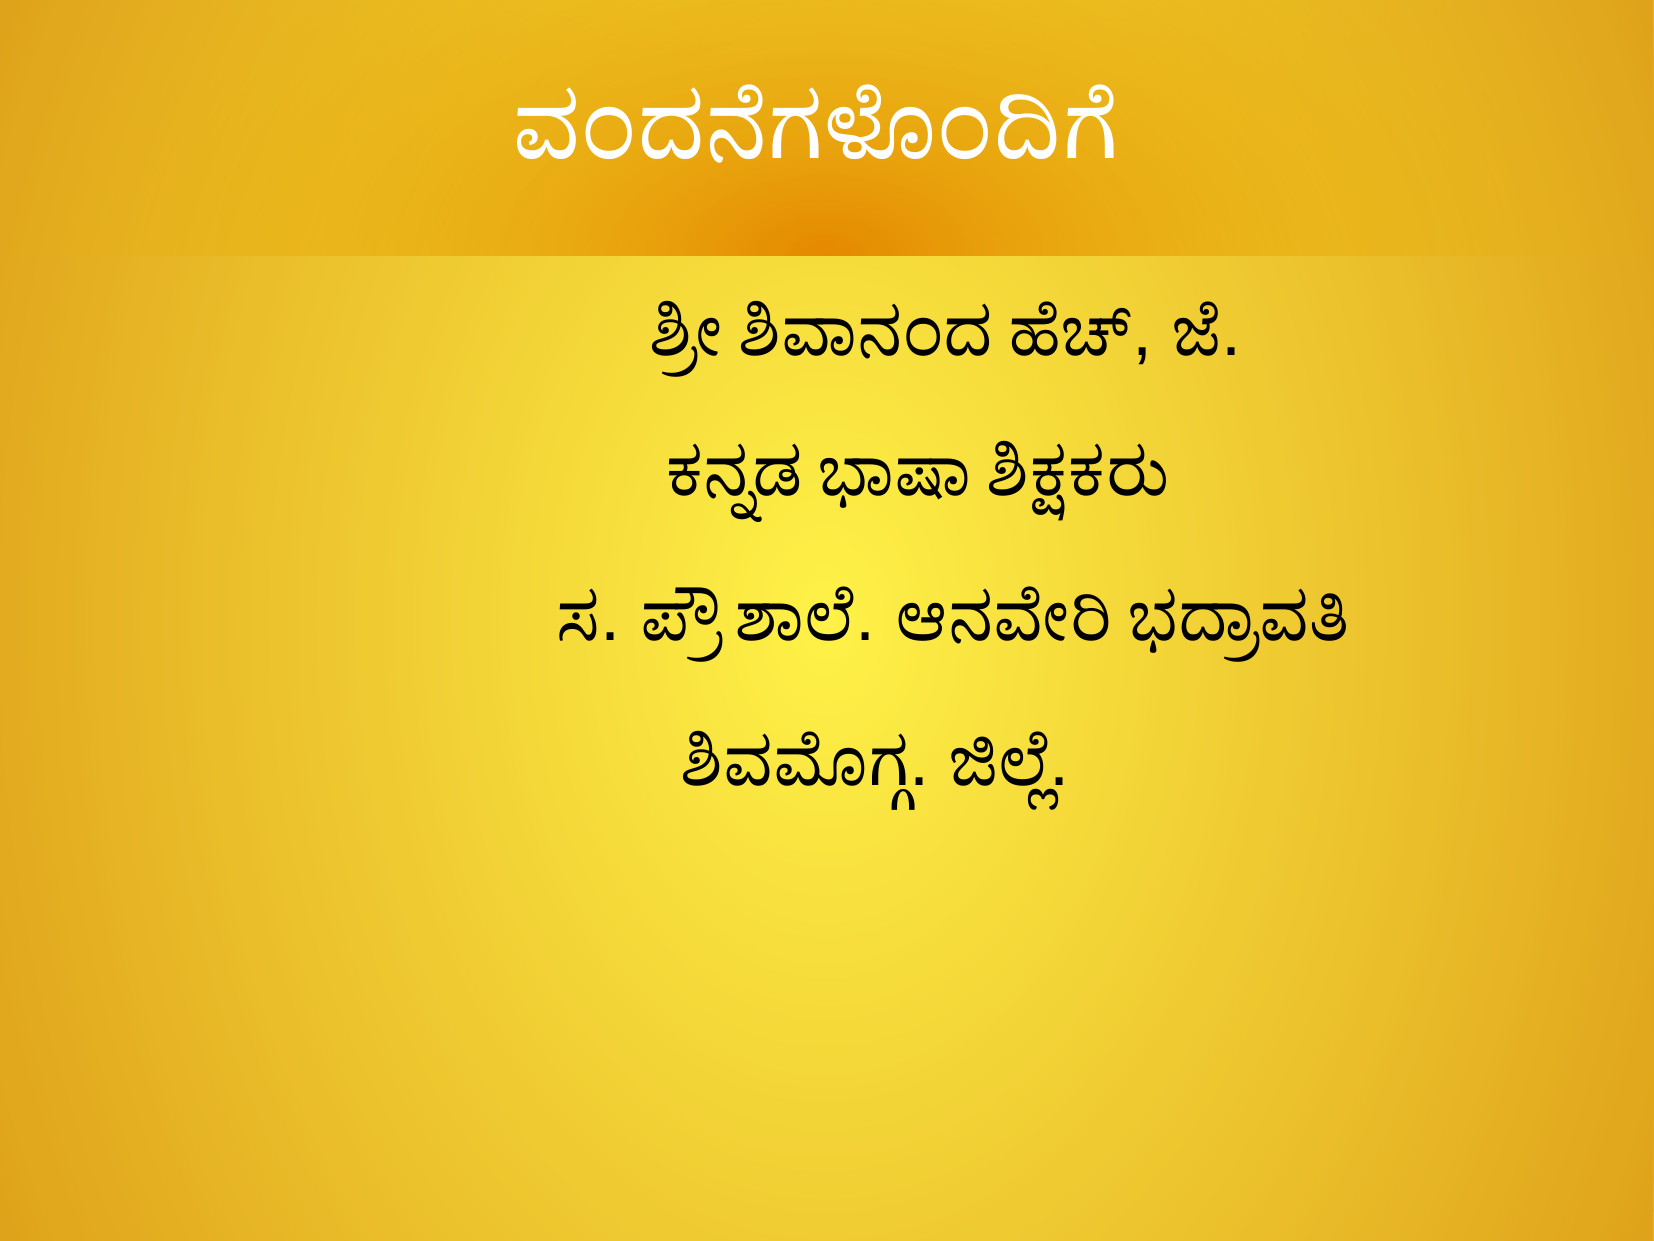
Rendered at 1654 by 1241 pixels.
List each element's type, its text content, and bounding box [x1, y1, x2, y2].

list ಶ್ರೀ ಶಿವಾನಂದ ಹೆಚ್, ಜೆ. ಕನ್ನಡ ಭಾಷಾ ಶಿಕ್ಷಕರು ಸ. ಪ್ರೌ ಶಾಲೆ. ಆನವೇರಿ ಭದ್ರಾವತಿ ಶಿವಮೊಗ್ಗ. ಜಿಲ್ಲೆ. [82, 290, 1571, 1010]
title ವಂದನೆಗಳೊಂದಿಗೆ [82, 47, 1571, 252]
